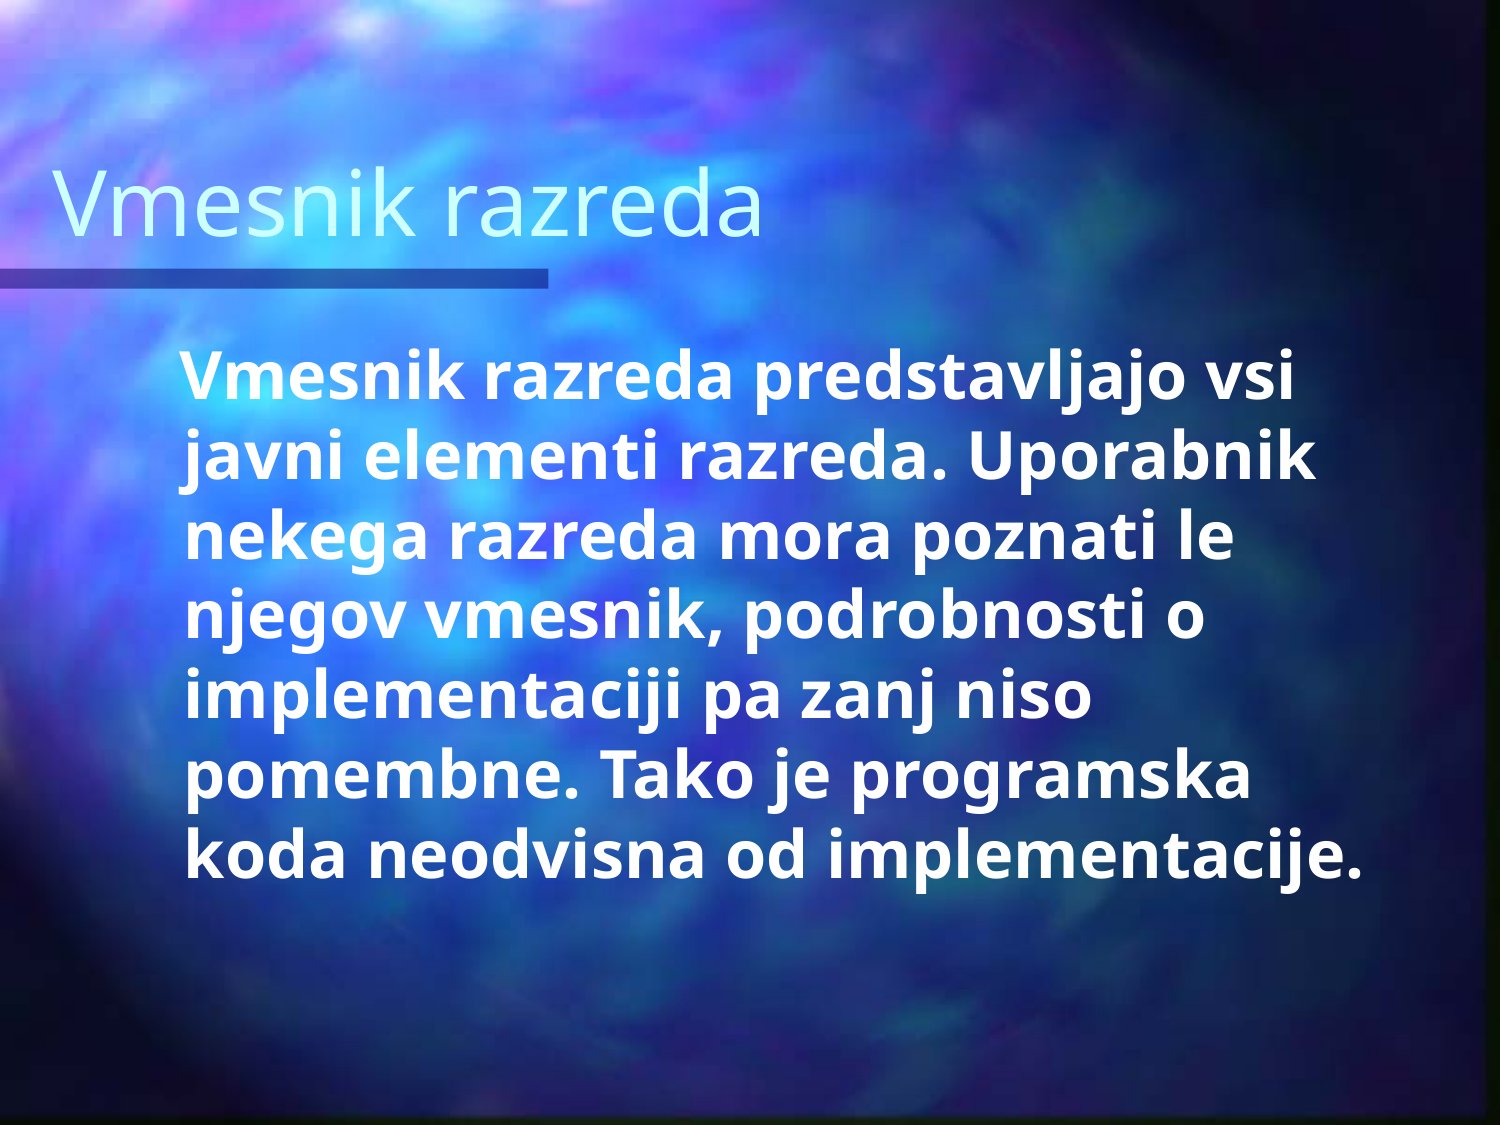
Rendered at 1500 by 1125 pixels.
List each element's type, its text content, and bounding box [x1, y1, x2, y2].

list Vmesnik razreda predstavljajo vsi javni elementi razreda. Uporabnik nekega razreda mora poznati le njegov vmesnik, podrobnosti o implementaciji pa zanj niso pomembne. Tako je programska koda neodvisna od implementacije. [112, 324, 1388, 1000]
picture [0, 0, 1500, 1125]
title Vmesnik razreda [37, 75, 1313, 263]
